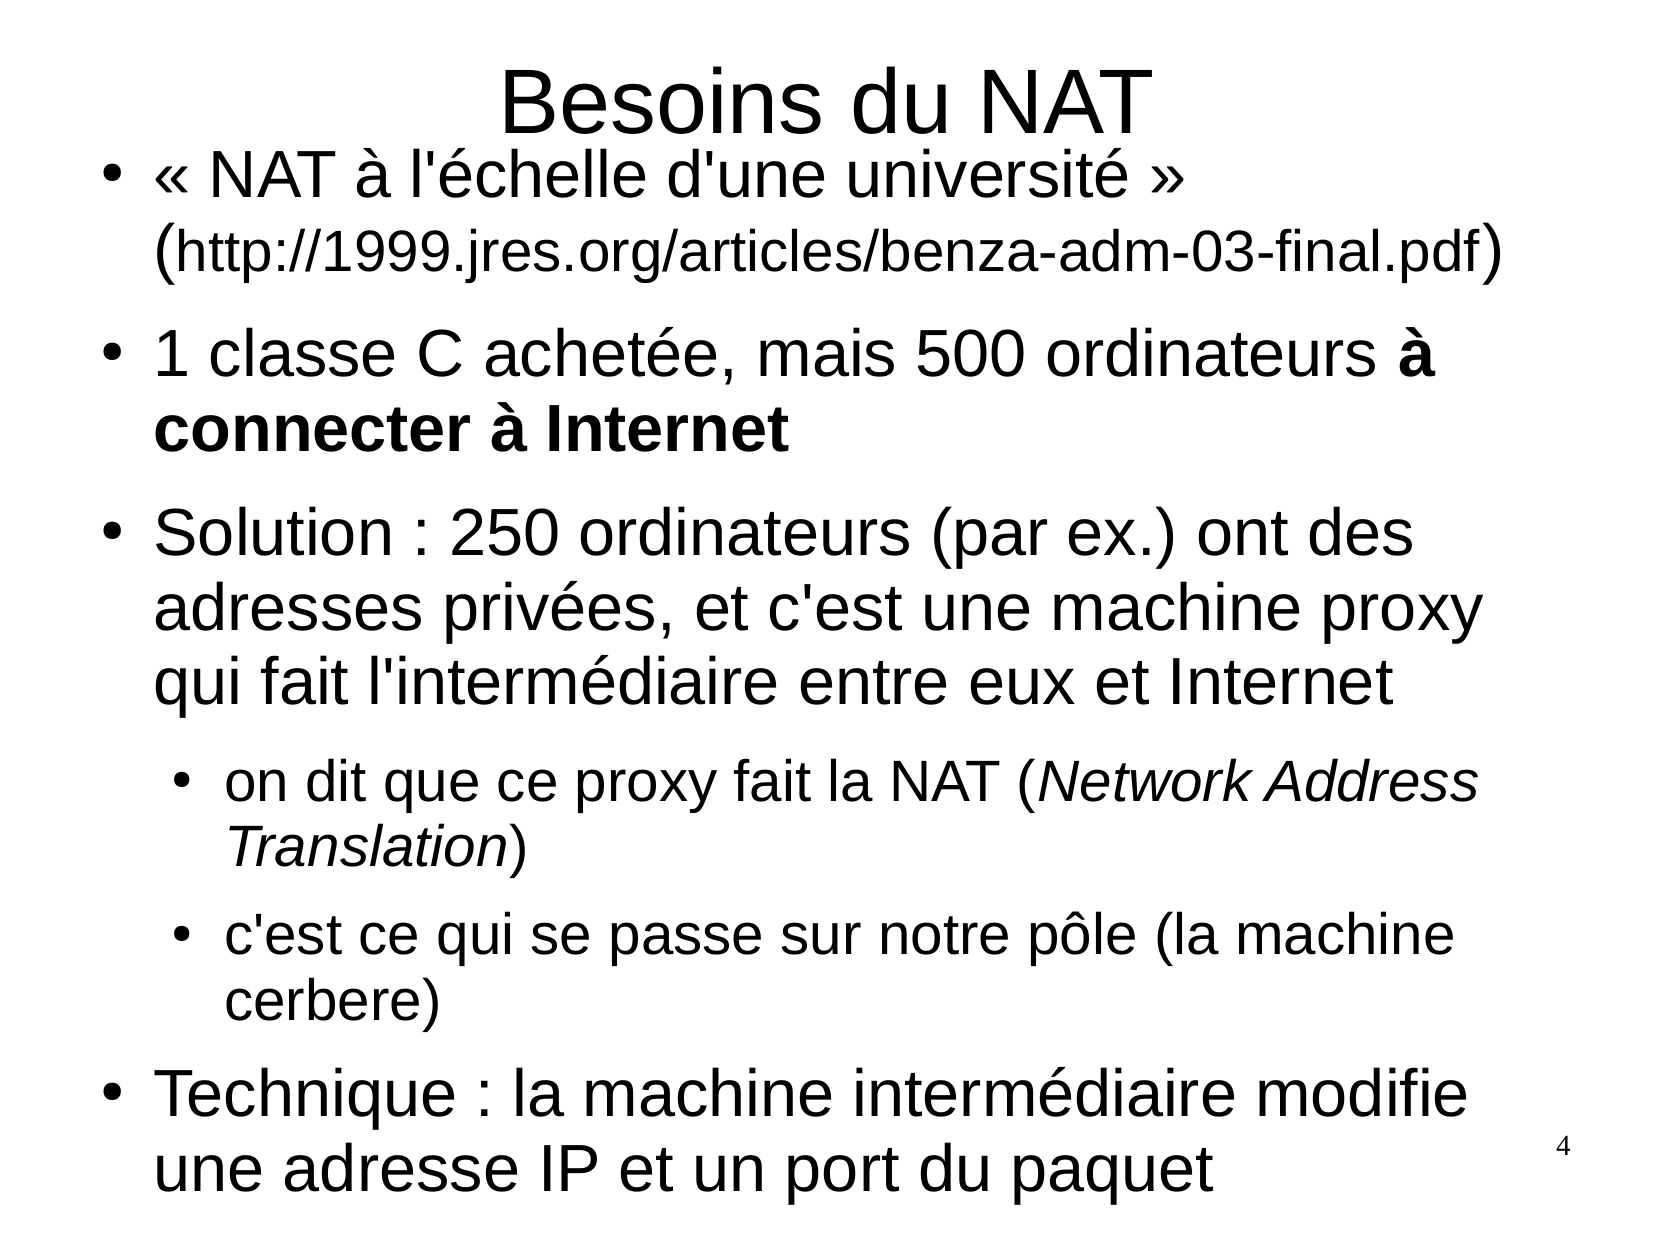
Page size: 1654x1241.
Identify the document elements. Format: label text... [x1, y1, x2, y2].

list « NAT à l'échelle d'une université » (http://1999.jres.org/articles/benza-adm-03-final.pdf) 1 classe C achetée, mais 500 ordinateurs à connecter à Internet Solution : 250 ordinateurs (par ex.) ont des adresses privées, et c'est une machine proxy qui fait l'intermédiaire entre eux et Internet on dit que ce proxy fait la NAT (Network Address Translation) c'est ce qui se passe sur notre pôle (la machine cerbere) Technique : la machine intermédiaire modifie une adresse IP et un port du paquet [82, 136, 1571, 1206]
title Besoins du NAT [82, 49, 1571, 136]
